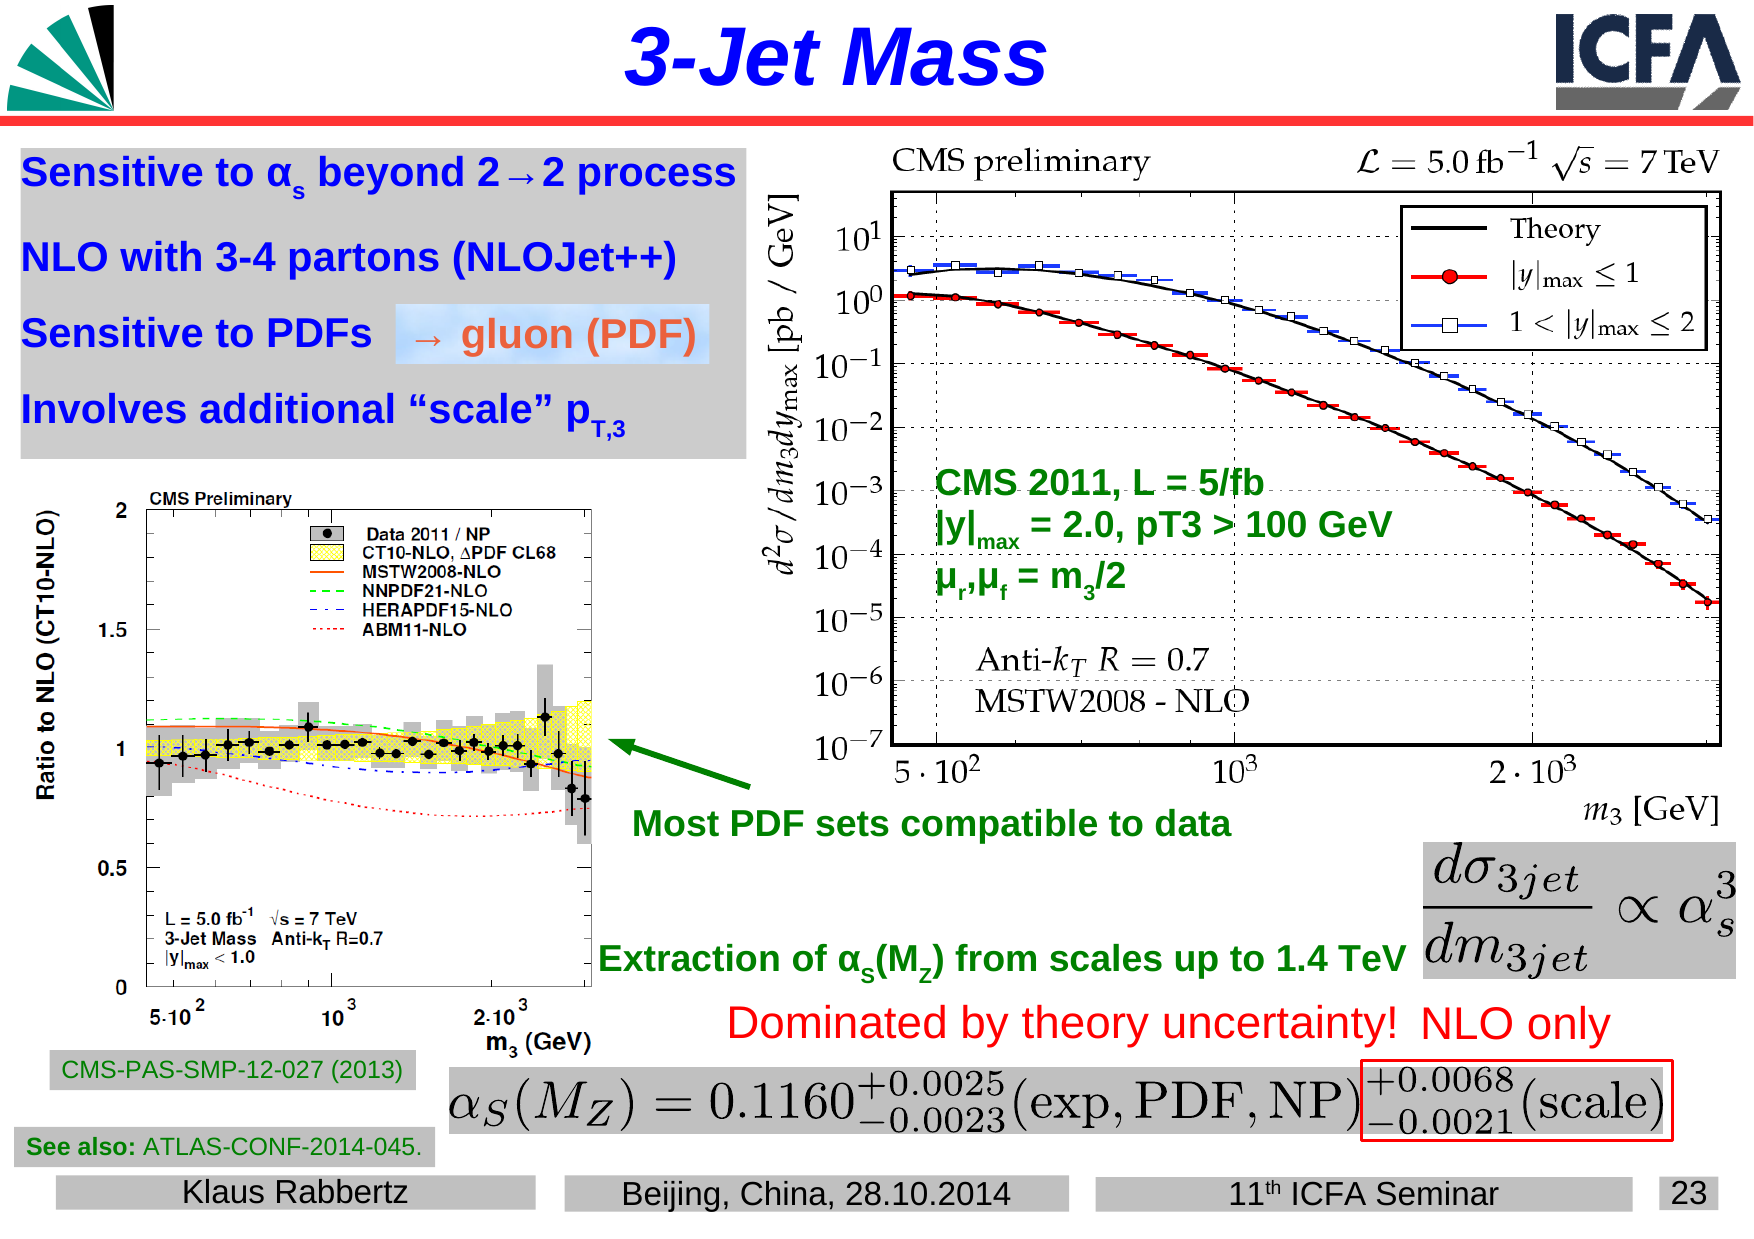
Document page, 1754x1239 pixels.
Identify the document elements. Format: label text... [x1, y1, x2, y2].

text_box Extraction of αS(MZ) from scales up to 1.4 TeV [586, 931, 1417, 995]
picture [755, 140, 1730, 831]
picture [1423, 842, 1736, 980]
text_box CMS 2011, L = 5/fb |y|max = 2.0, pT3 > 100 GeV μr,μf = m3/2 [923, 455, 1407, 612]
picture [449, 1066, 1360, 1135]
text_box See also: ATLAS-CONF-2014-045. [14, 1126, 433, 1168]
picture [1556, 14, 1741, 110]
picture [28, 486, 600, 1062]
text_box NLO only [1408, 992, 1623, 1056]
text_box Dominated by theory uncertainty! [714, 995, 1411, 1055]
picture [7, 5, 114, 112]
text_box → gluon (PDF) [395, 304, 710, 364]
text_box Most PDF sets compatible to data [620, 796, 1245, 850]
title 3-Jet Mass [129, 0, 1545, 114]
list Sensitive to αs beyond 2→2 process NLO with 3-4 partons (NLOJet++) Sensitive to PDFs Involves additional “scale” pT,3 [20, 148, 747, 459]
picture [1363, 1066, 1663, 1135]
text_box CMS-PAS-SMP-12-027 (2013) [49, 1050, 414, 1091]
